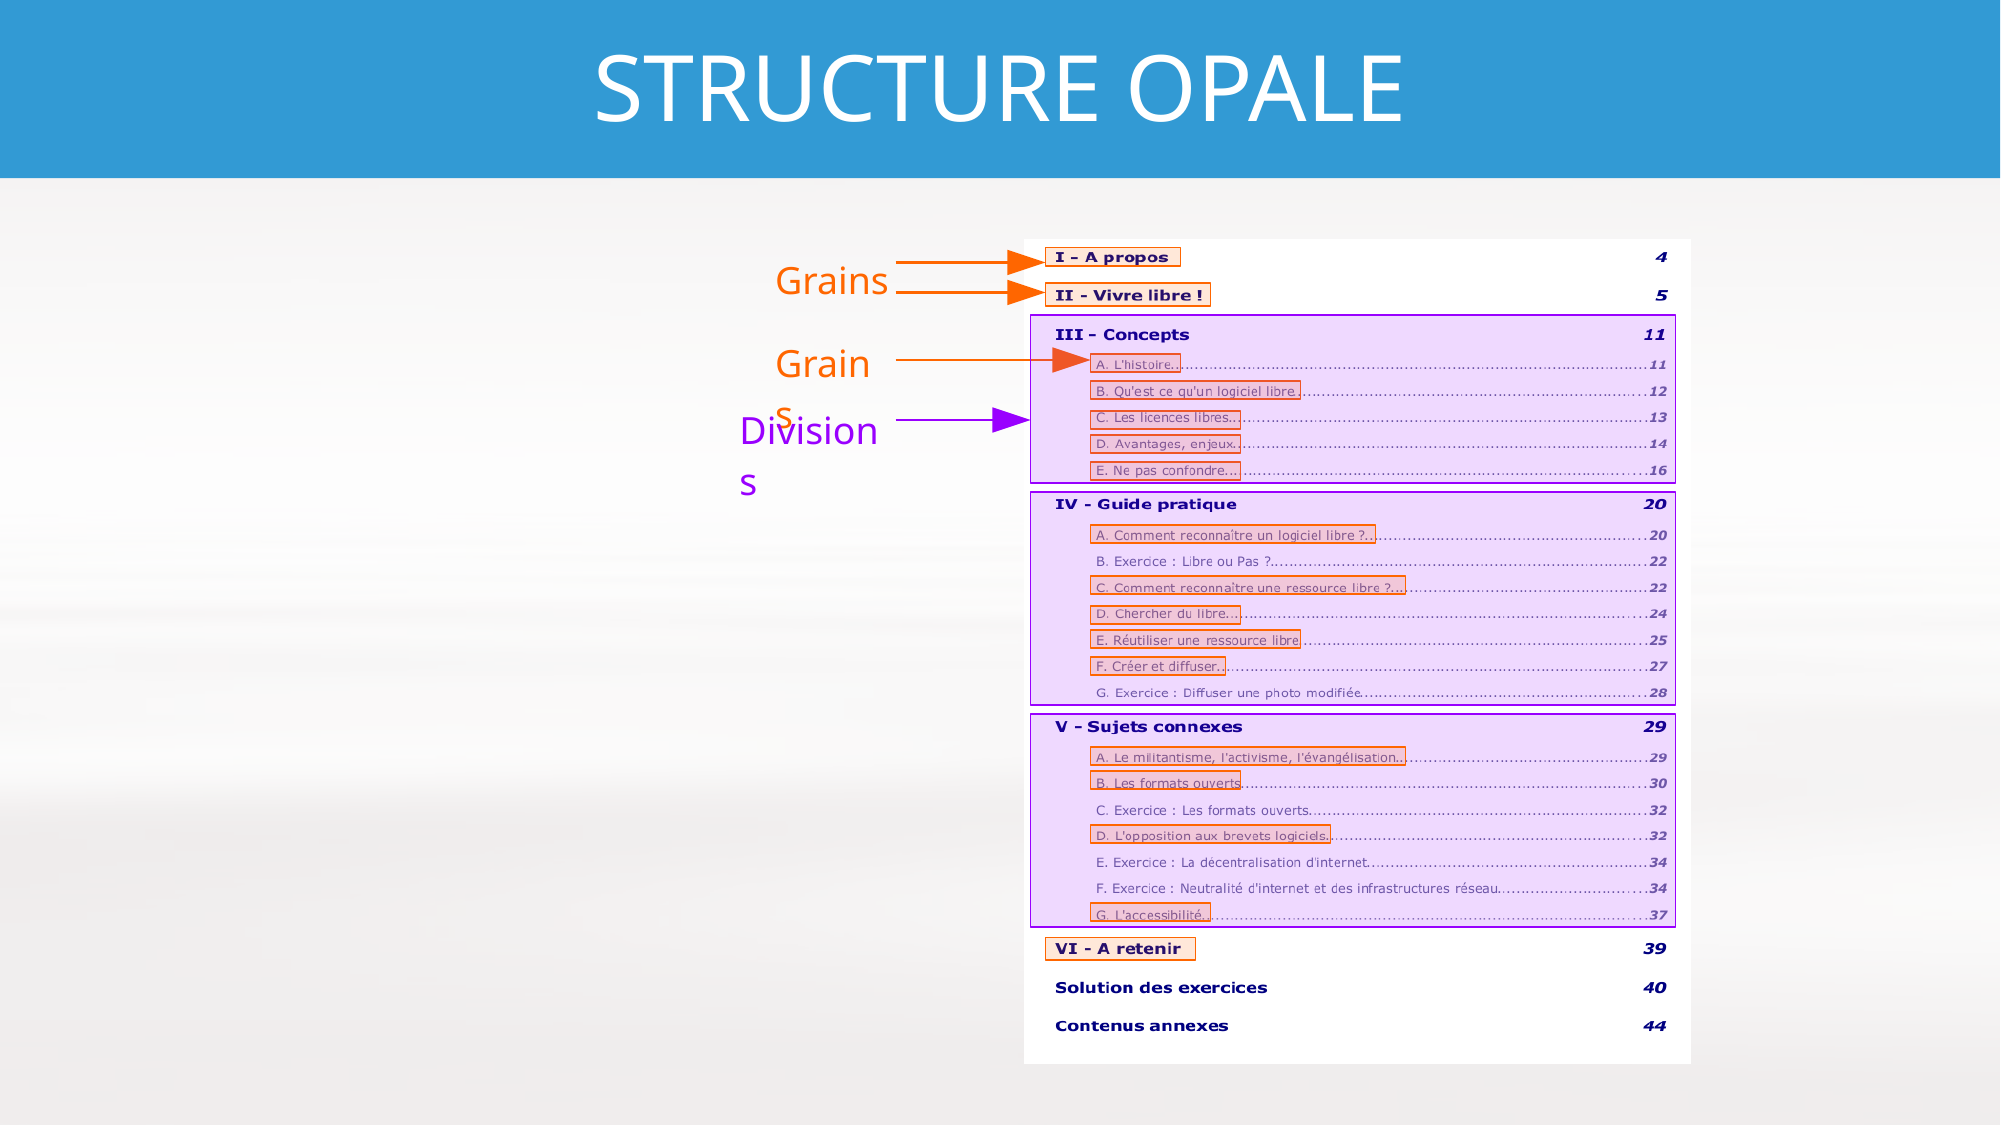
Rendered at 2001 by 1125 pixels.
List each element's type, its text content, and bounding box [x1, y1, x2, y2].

text_box Grains [760, 329, 896, 390]
text_box Grains [760, 247, 926, 300]
picture [1024, 239, 1691, 1064]
text_box [1045, 283, 1211, 306]
text_box [1045, 937, 1196, 961]
text_box Divisions [724, 397, 905, 451]
picture [1024, 361, 1030, 419]
text_box [1030, 491, 1676, 706]
text_box [1030, 314, 1676, 484]
text_box [1045, 247, 1181, 266]
text_box [1030, 714, 1676, 928]
text_box Structure Opale [0, 0, 2000, 173]
